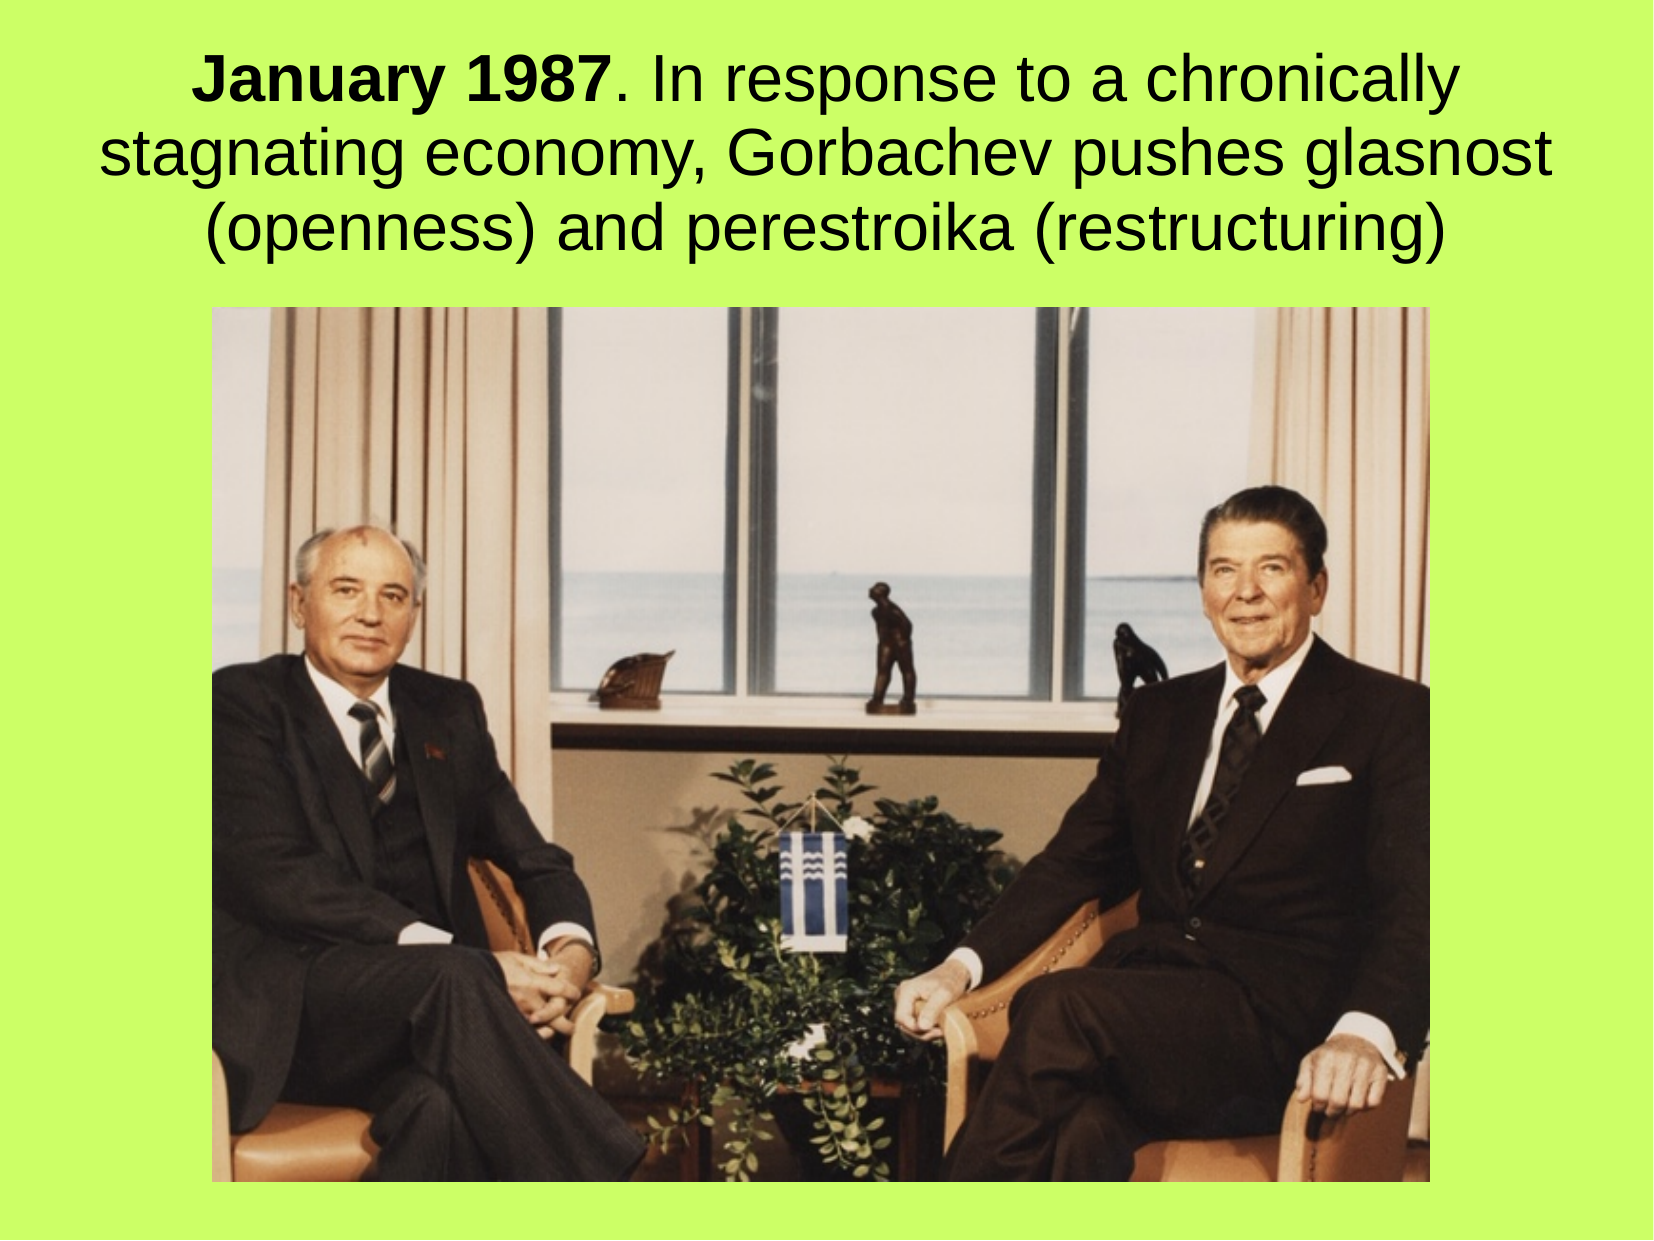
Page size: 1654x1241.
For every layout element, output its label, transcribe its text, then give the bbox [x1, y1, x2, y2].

picture [212, 307, 1430, 1182]
title January 1987. In response to a chronically stagnating economy, Gorbachev pushes glasnost (openness) and perestroika (restructuring) [82, 40, 1571, 265]
